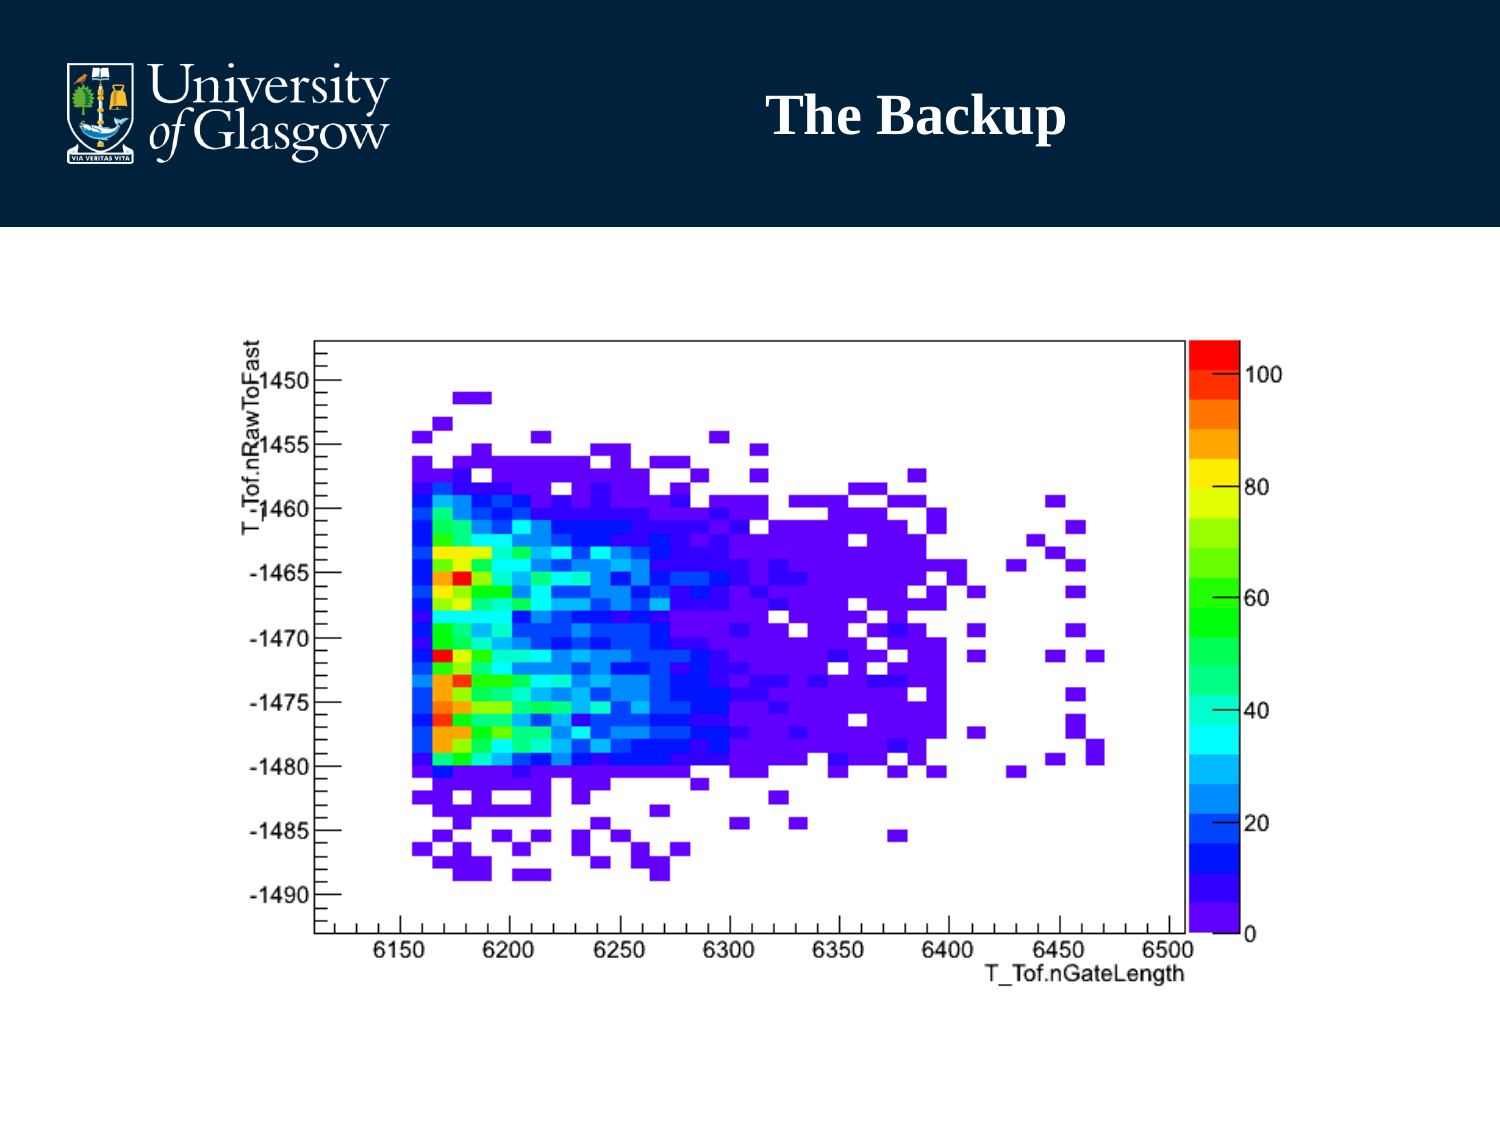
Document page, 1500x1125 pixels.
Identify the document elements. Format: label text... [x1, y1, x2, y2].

picture [206, 267, 1294, 1008]
title The Backup [750, 54, 1464, 168]
